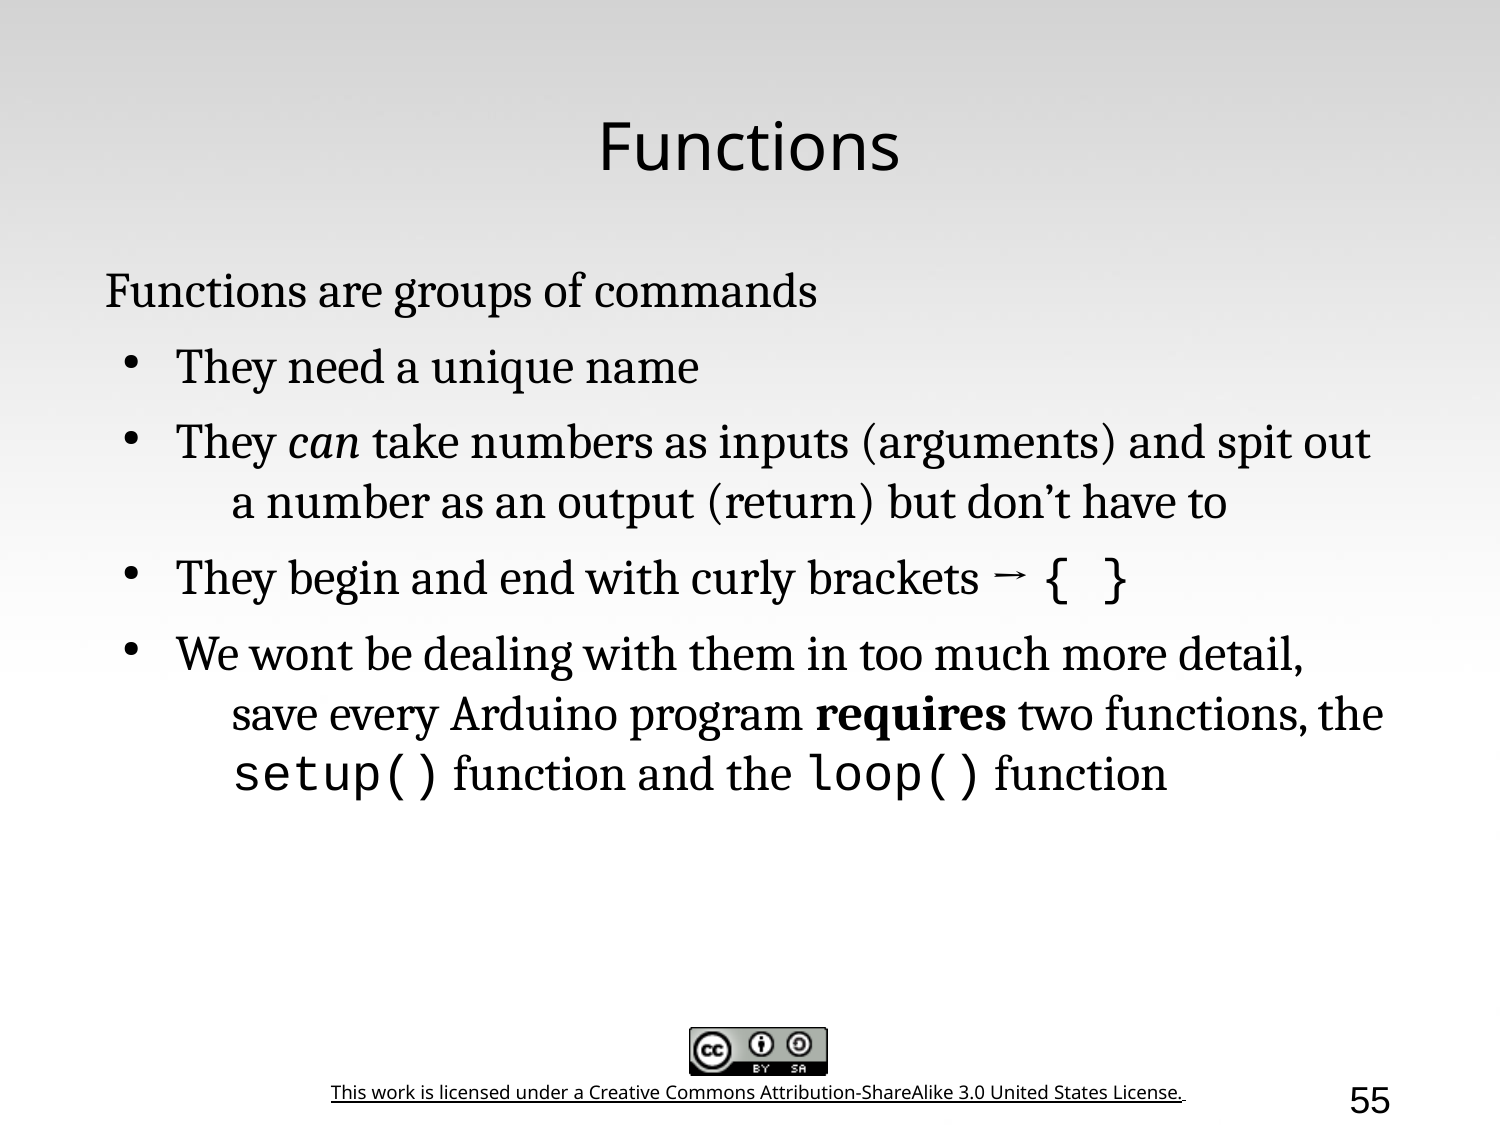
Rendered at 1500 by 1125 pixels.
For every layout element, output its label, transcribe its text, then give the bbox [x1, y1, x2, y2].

picture [0, 0, 1500, 1125]
title Functions [112, 49, 1388, 238]
list Functions are groups of commands They need a unique name They can take numbers as inputs (arguments) and spit out a number as an output (return) but don’t have to They begin and end with curly brackets → { } We wont be dealing with them in too much more detail, save every Arduino program requires two functions, the setup() function and the loop() function [90, 249, 1411, 925]
